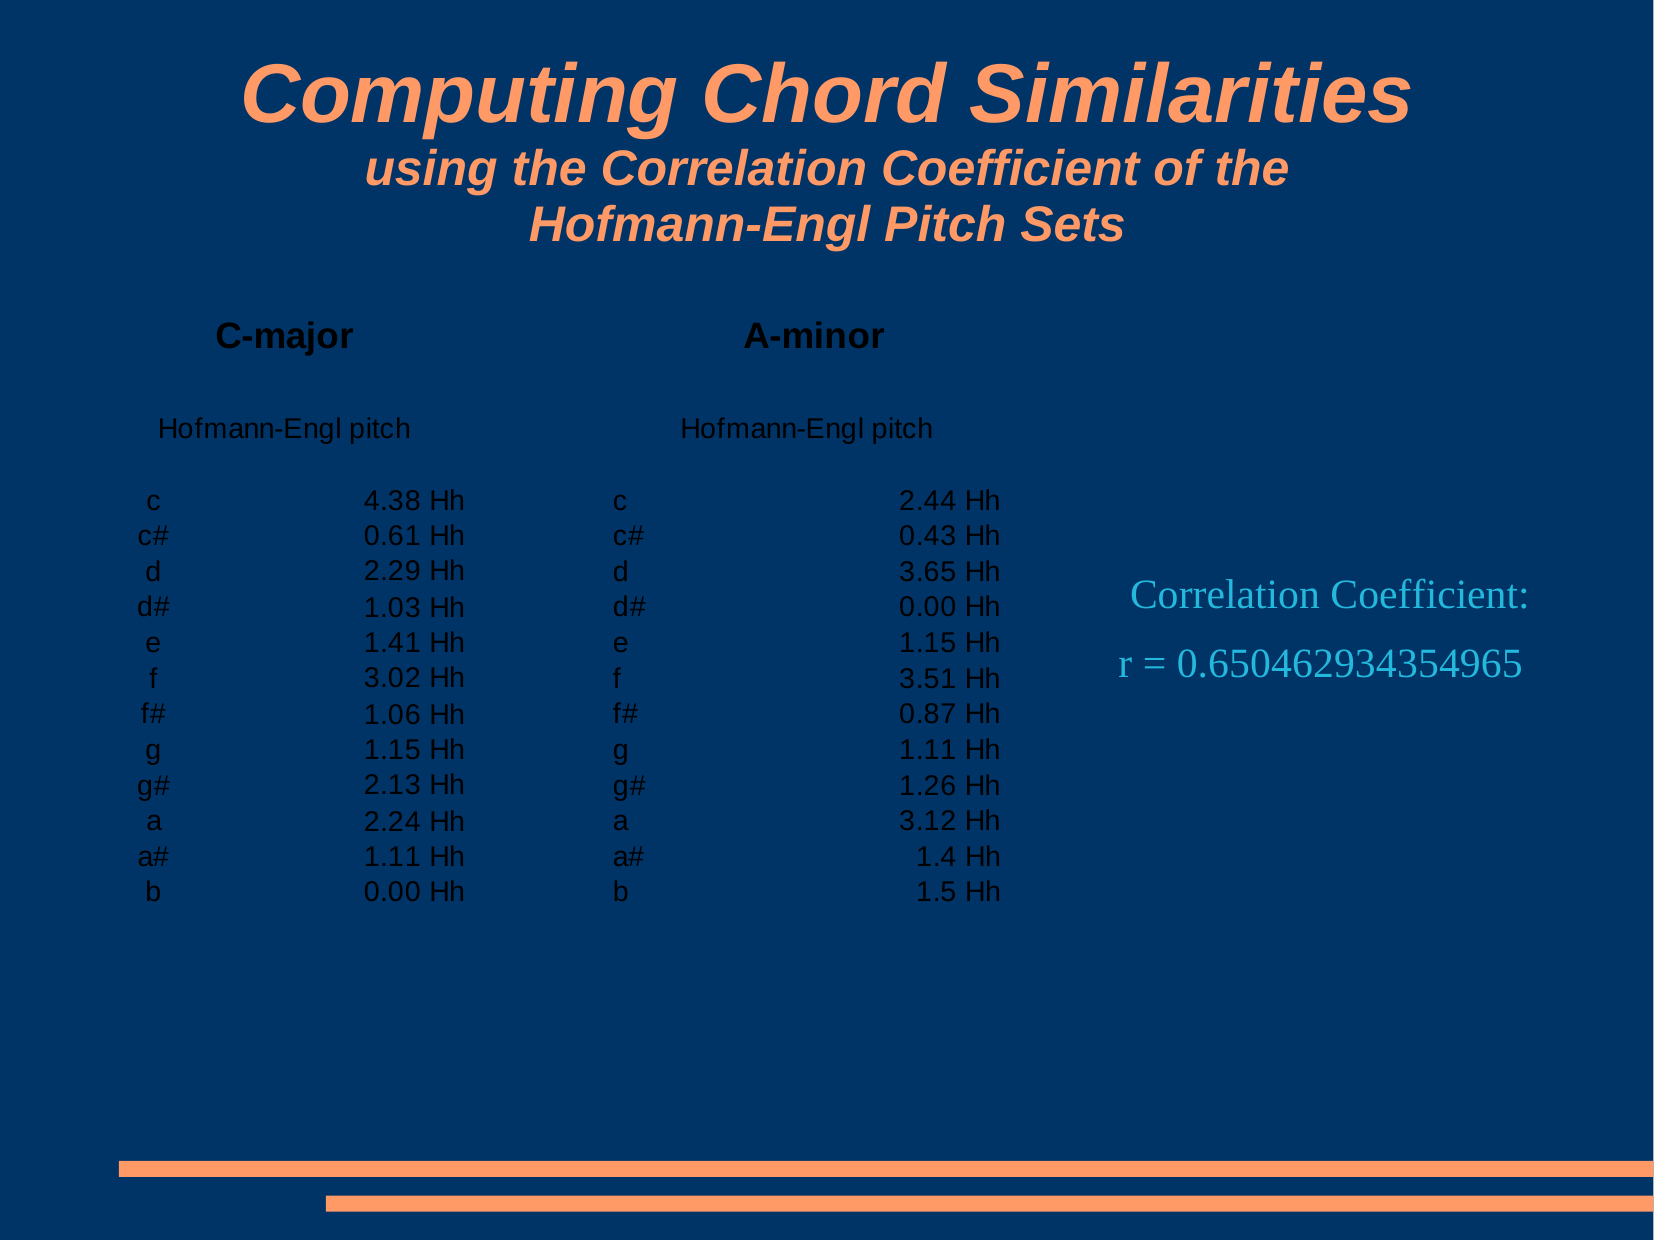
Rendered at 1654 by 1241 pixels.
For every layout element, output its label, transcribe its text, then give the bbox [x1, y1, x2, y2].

title Computing Chord Similarities using the Correlation Coefficient of the Hofmann-Engl Pitch Sets [121, 43, 1534, 257]
subtitle Correlation Coefficient: r = 0.650462934354965 [974, 565, 1651, 846]
chart [88, 315, 1528, 1096]
